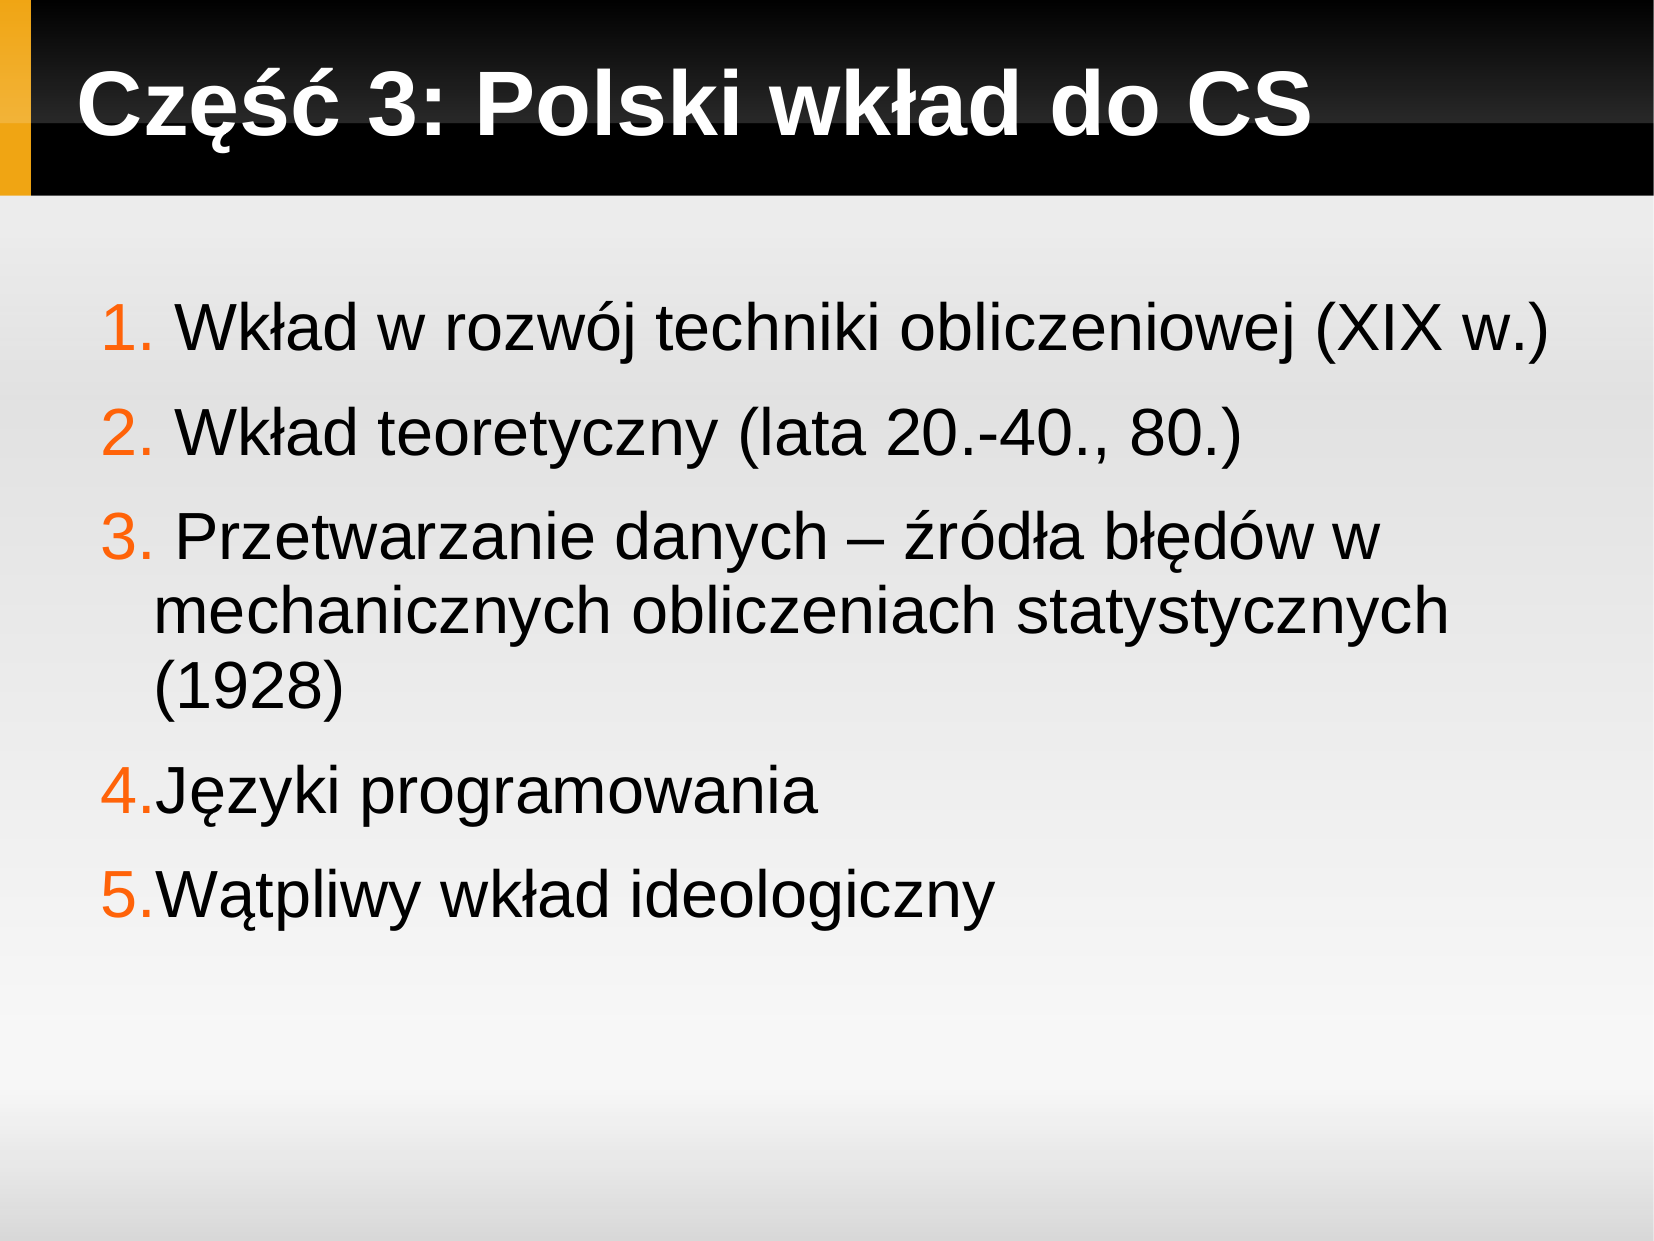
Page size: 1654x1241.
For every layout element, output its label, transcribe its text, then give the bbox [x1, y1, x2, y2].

picture [0, 0, 1654, 1241]
list Wkład w rozwój techniki obliczeniowej (XIX w.) Wkład teoretyczny (lata 20.-40., 80.) Przetwarzanie danych – źródła błędów w mechanicznych obliczeniach statystycznych (1928) Języki programowania Wątpliwy wkład ideologiczny [82, 290, 1571, 1094]
title Część 3: Polski wkład do CS [76, 0, 1565, 208]
